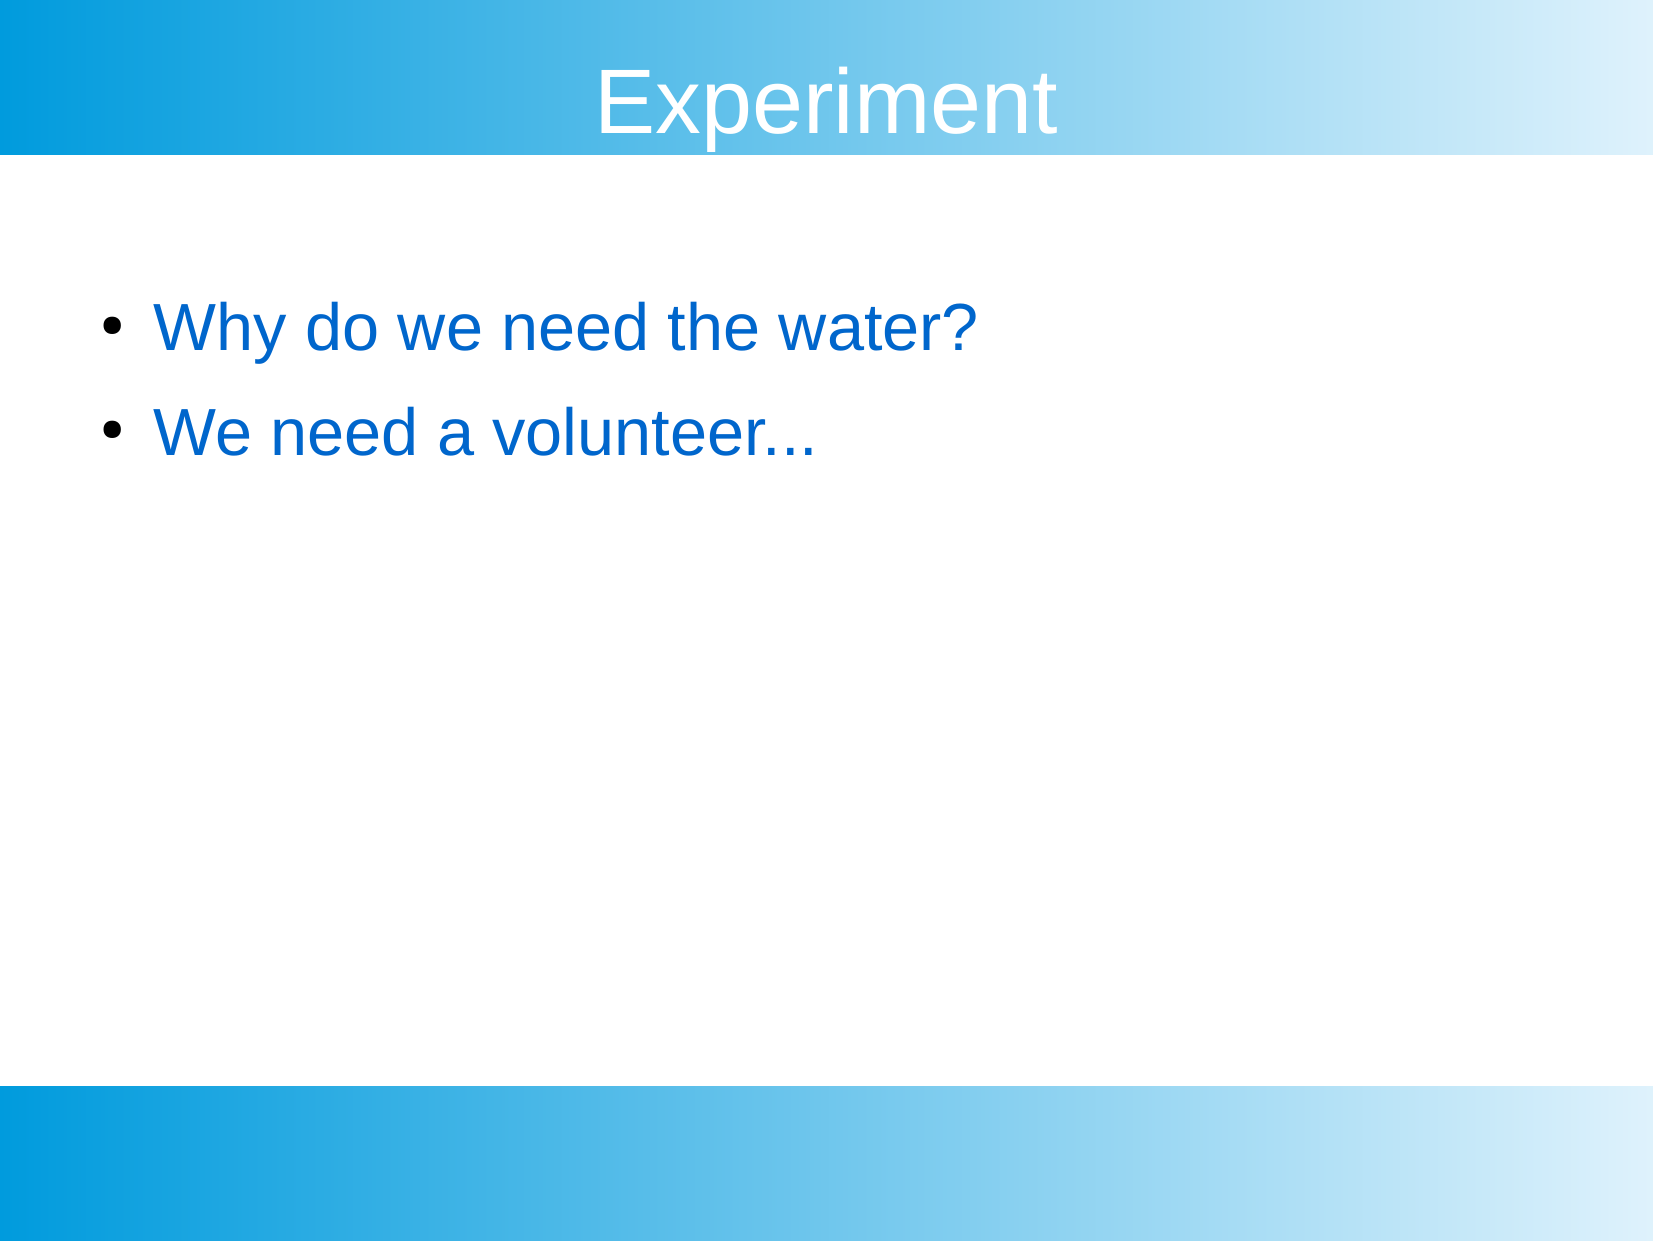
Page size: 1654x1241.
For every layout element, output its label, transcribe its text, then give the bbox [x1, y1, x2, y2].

list Why do we need the water? We need a volunteer... [82, 290, 1571, 1010]
title Experiment [82, 49, 1571, 155]
